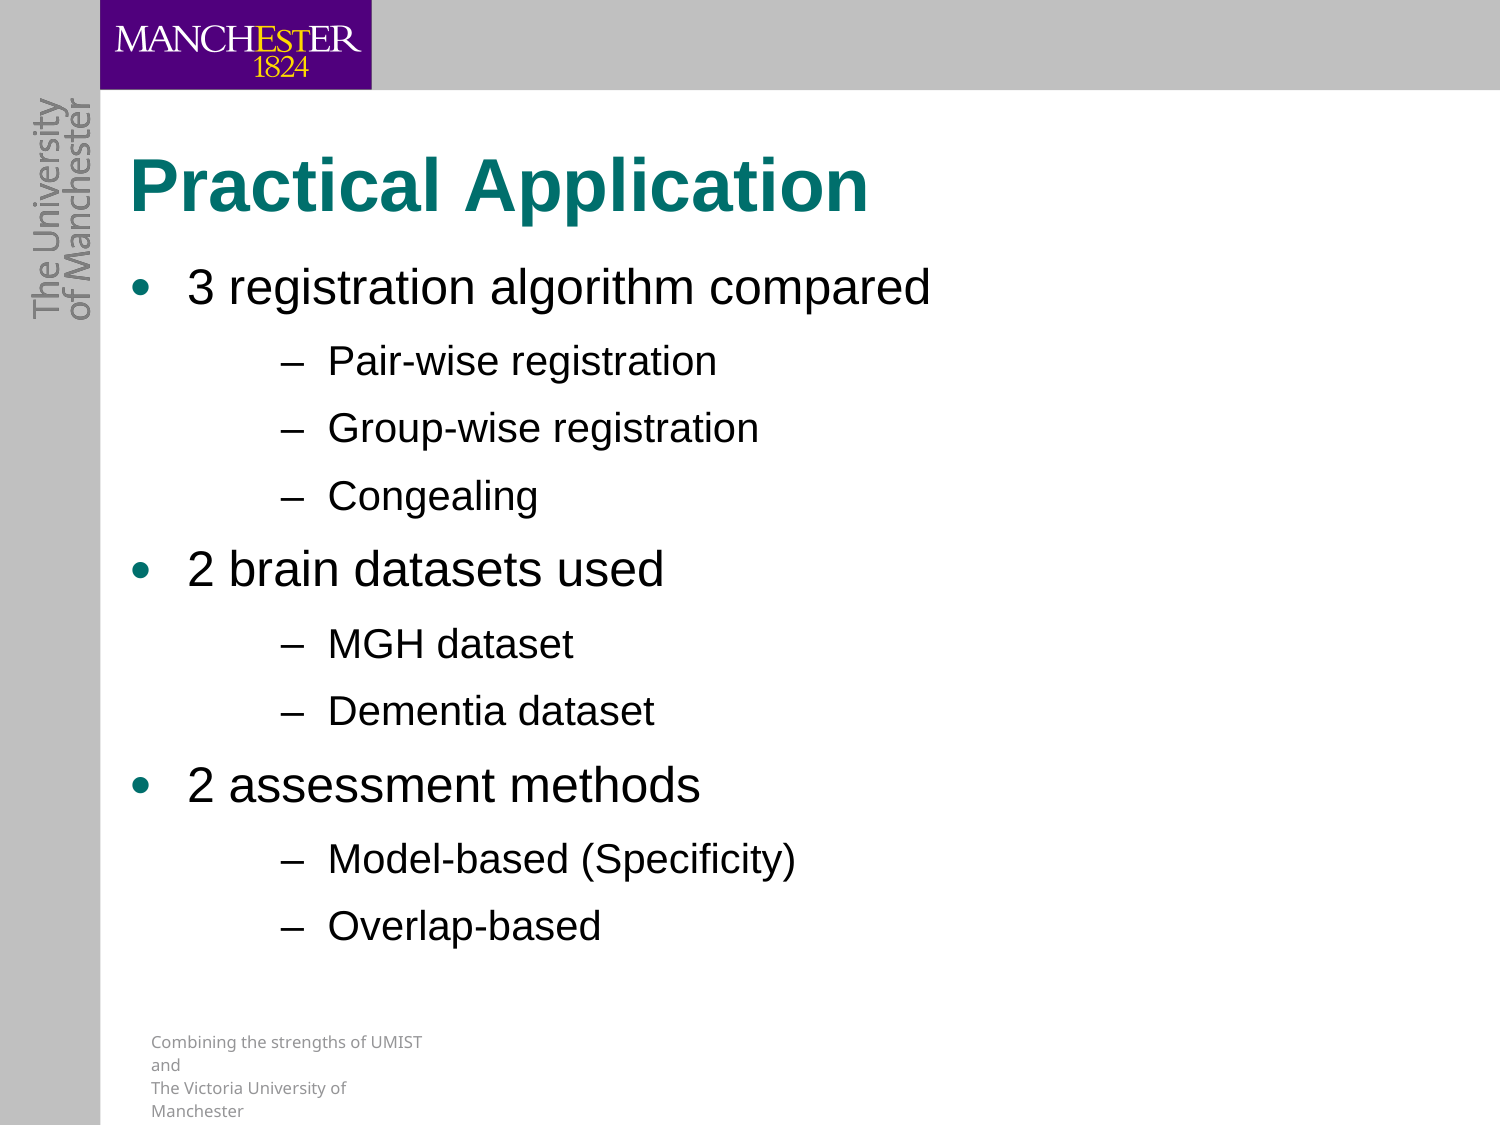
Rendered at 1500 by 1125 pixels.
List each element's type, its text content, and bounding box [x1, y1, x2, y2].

title Practical Application [129, 120, 1477, 251]
list 3 registration algorithm compared Pair-wise registration Group-wise registration Congealing 2 brain datasets used MGH dataset Dementia dataset 2 assessment methods Model-based (Specificity) Overlap-based [130, 259, 1407, 1012]
picture [0, 0, 372, 320]
